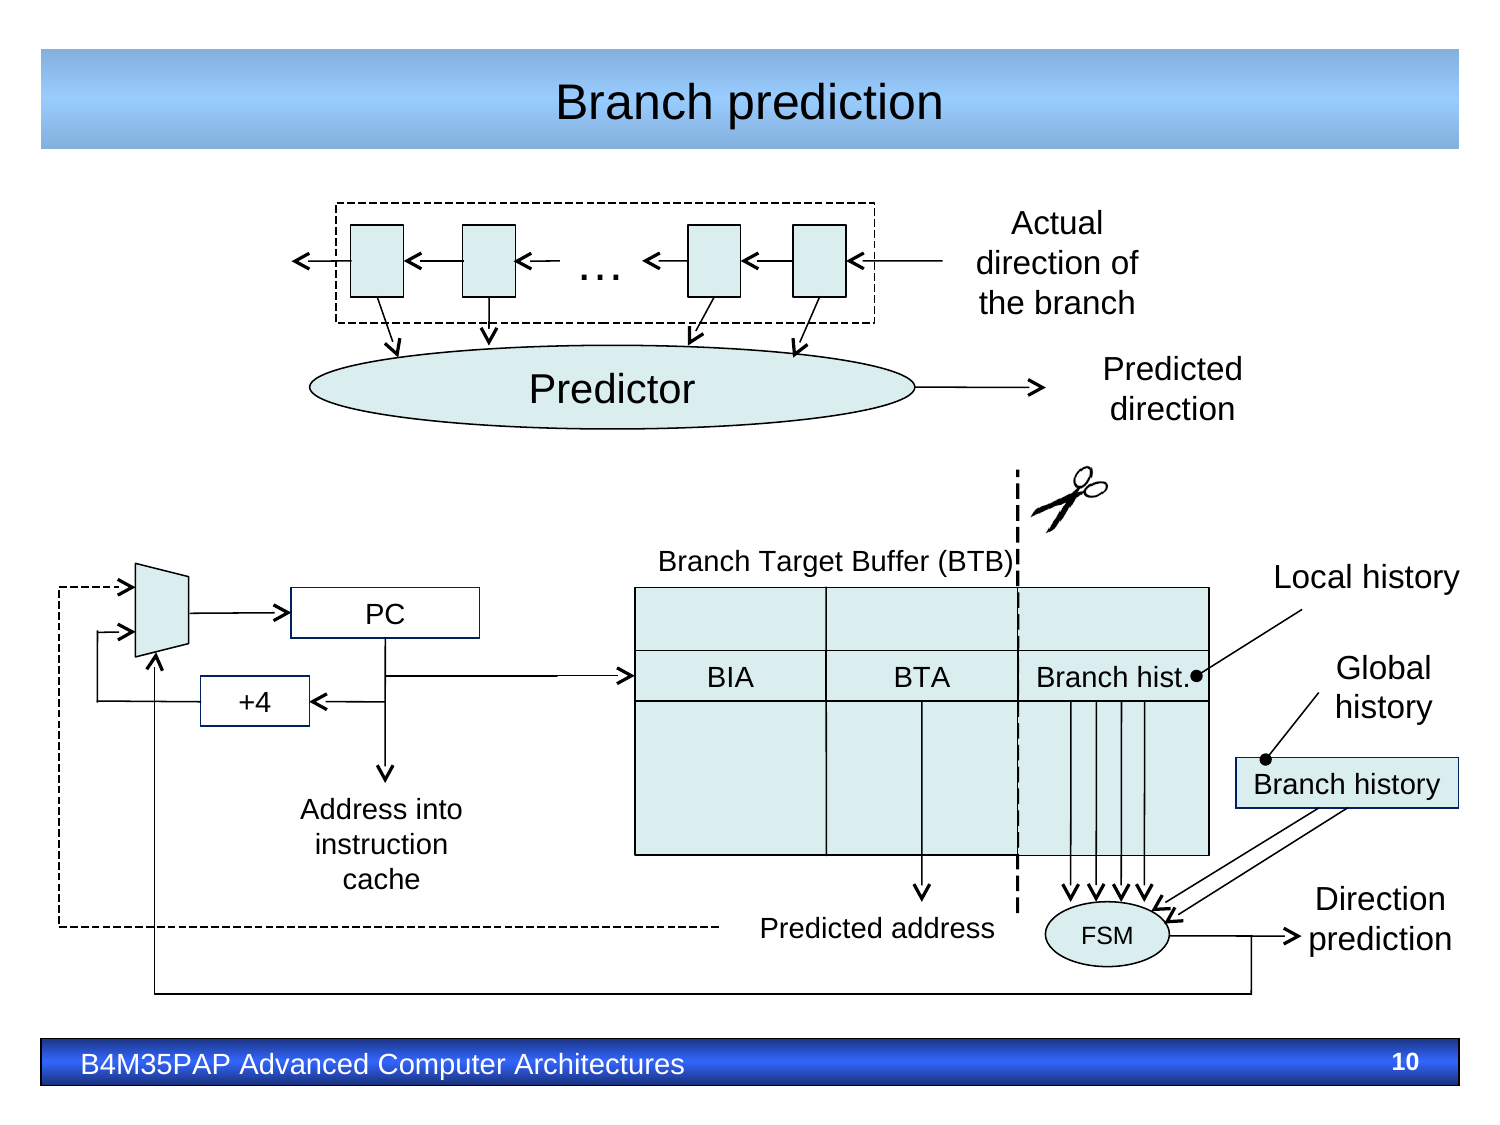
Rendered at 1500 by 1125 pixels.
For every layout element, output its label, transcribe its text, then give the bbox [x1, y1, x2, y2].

text_box [350, 224, 404, 297]
text_box BIA [634, 650, 825, 701]
text_box [687, 224, 741, 297]
text_box Direction prediction [1251, 867, 1500, 967]
text_box [827, 587, 1210, 650]
text_box [634, 587, 825, 650]
text_box Predictor [309, 345, 915, 429]
text_box PC [291, 587, 480, 638]
text_box [135, 563, 189, 657]
title Branch prediction [41, 49, 1459, 149]
text_box Predicted direction [1043, 327, 1302, 448]
text_box Predicted address [717, 901, 1038, 953]
text_box +4 [200, 675, 310, 727]
text_box Actual direction of the branch [941, 200, 1173, 322]
text_box [1123, 702, 1143, 856]
text_box Address into instruction cache [261, 782, 502, 904]
picture [1029, 463, 1113, 535]
text_box Branch Target Buffer (BTB) [634, 534, 1038, 585]
text_box [1097, 702, 1120, 856]
text_box … [559, 224, 643, 297]
text_box Branch hist. [1017, 650, 1210, 702]
text_box [462, 224, 516, 297]
text_box [923, 701, 1070, 856]
text_box [634, 701, 825, 856]
text_box Branch history [1235, 757, 1459, 809]
text_box [1146, 702, 1210, 856]
text_box [827, 701, 921, 856]
text_box [1072, 702, 1095, 856]
text_box Local history [1251, 498, 1483, 651]
text_box BTA [827, 650, 1017, 701]
text_box Global history [1268, 632, 1500, 739]
text_box [793, 224, 847, 297]
text_box FSM [1045, 901, 1170, 967]
